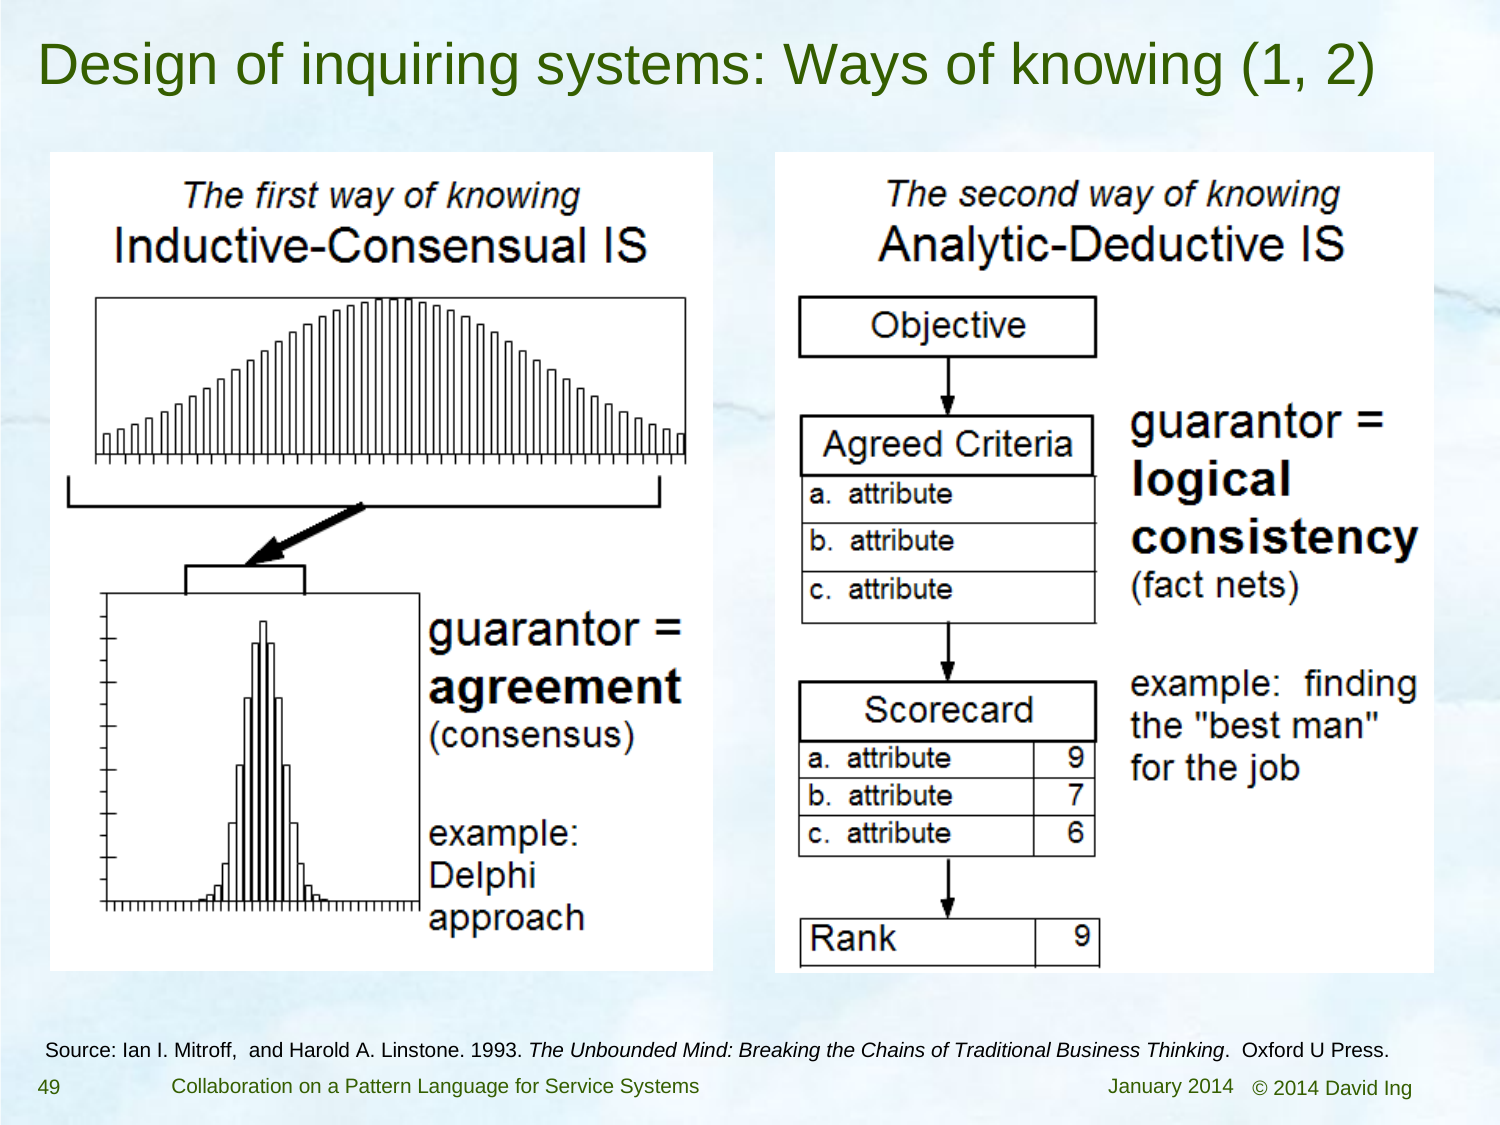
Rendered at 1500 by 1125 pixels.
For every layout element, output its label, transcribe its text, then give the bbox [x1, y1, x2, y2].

table_cell [713, 383, 775, 442]
table_cell [713, 500, 775, 559]
picture [0, 0, 1500, 1125]
table_cell [713, 734, 775, 793]
text_box Source: Ian I. Mitroff, and Harold A. Linstone. 1993. The Unbounded Mind: Breaking the Chains of Traditional Business Thinking. Oxford U Press. - [30, 1029, 1427, 1066]
table_cell [713, 324, 775, 383]
table_cell [713, 442, 775, 500]
title Design of inquiring systems: Ways of knowing (1, 2) [37, 37, 1463, 152]
table_cell [713, 266, 775, 324]
table_cell [713, 617, 775, 676]
table_cell [713, 559, 775, 617]
table_header [632, 149, 1049, 207]
table_cell [713, 207, 775, 266]
table_cell [713, 676, 775, 734]
table_cell [713, 793, 775, 852]
